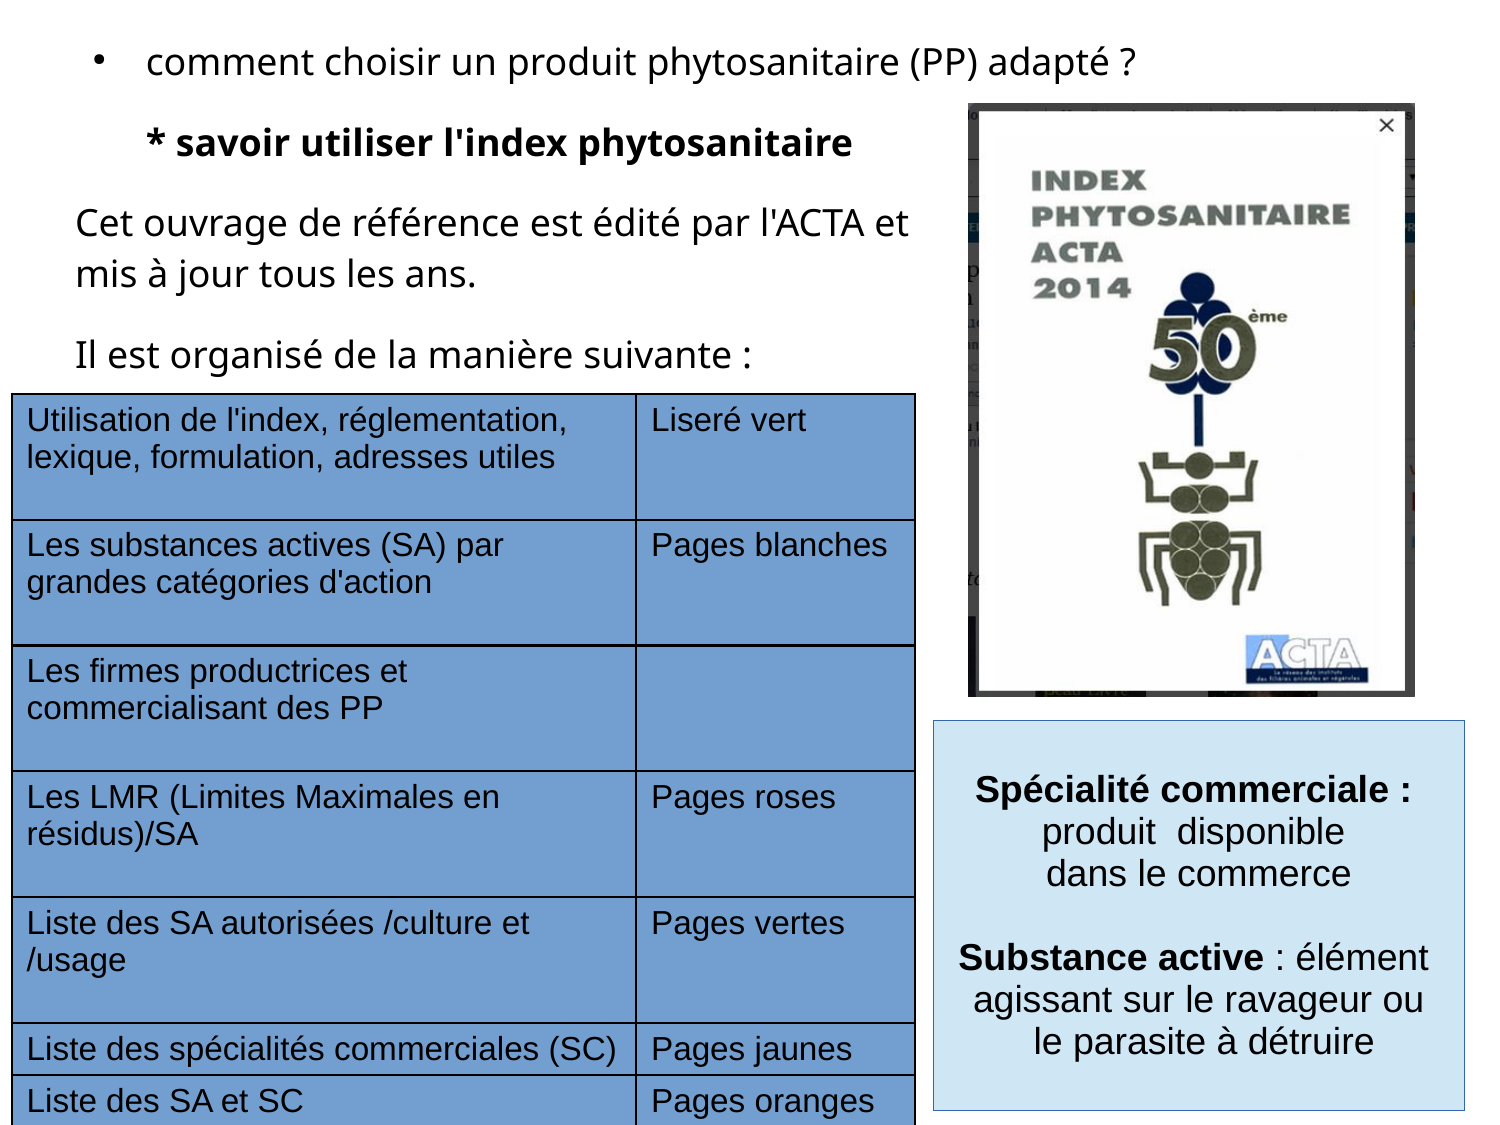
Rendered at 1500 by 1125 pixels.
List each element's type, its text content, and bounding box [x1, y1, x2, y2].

picture [968, 103, 1415, 697]
table_cell Pages blanches [637, 521, 914, 644]
table_cell Pages jaunes [637, 1024, 914, 1074]
table_cell [637, 647, 914, 770]
text_box Spécialité commerciale : produit disponible dans le commerce Substance active : élément agissant sur le ravageur ou le parasite à détruire [933, 720, 1465, 1111]
table_header Liseré vert [637, 395, 914, 519]
table_cell Liste des SA autorisées /culture et /usage [13, 898, 635, 1022]
table_cell Liste des SA et SC [13, 1076, 635, 1125]
table_cell Liste des spécialités commerciales (SC) [13, 1024, 635, 1074]
table_cell Les LMR (Limites Maximales en résidus)/SA [13, 772, 635, 896]
table_cell Les firmes productrices et commercialisant des PP [13, 647, 635, 770]
list comment choisir un produit phytosanitaire (PP) adapté ? * savoir utiliser l'index phytosanitaire Cet ouvrage de référence est édité par l'ACTA et mis à jour tous les ans. Il est organisé de la manière suivante : [75, 35, 1425, 916]
table_cell Pages vertes [637, 898, 914, 1022]
table_cell Pages oranges [637, 1076, 914, 1125]
table_cell Les substances actives (SA) par grandes catégories d'action [13, 521, 635, 644]
table_cell Pages roses [637, 772, 914, 896]
table_header Utilisation de l'index, réglementation, lexique, formulation, adresses utiles [13, 395, 635, 519]
